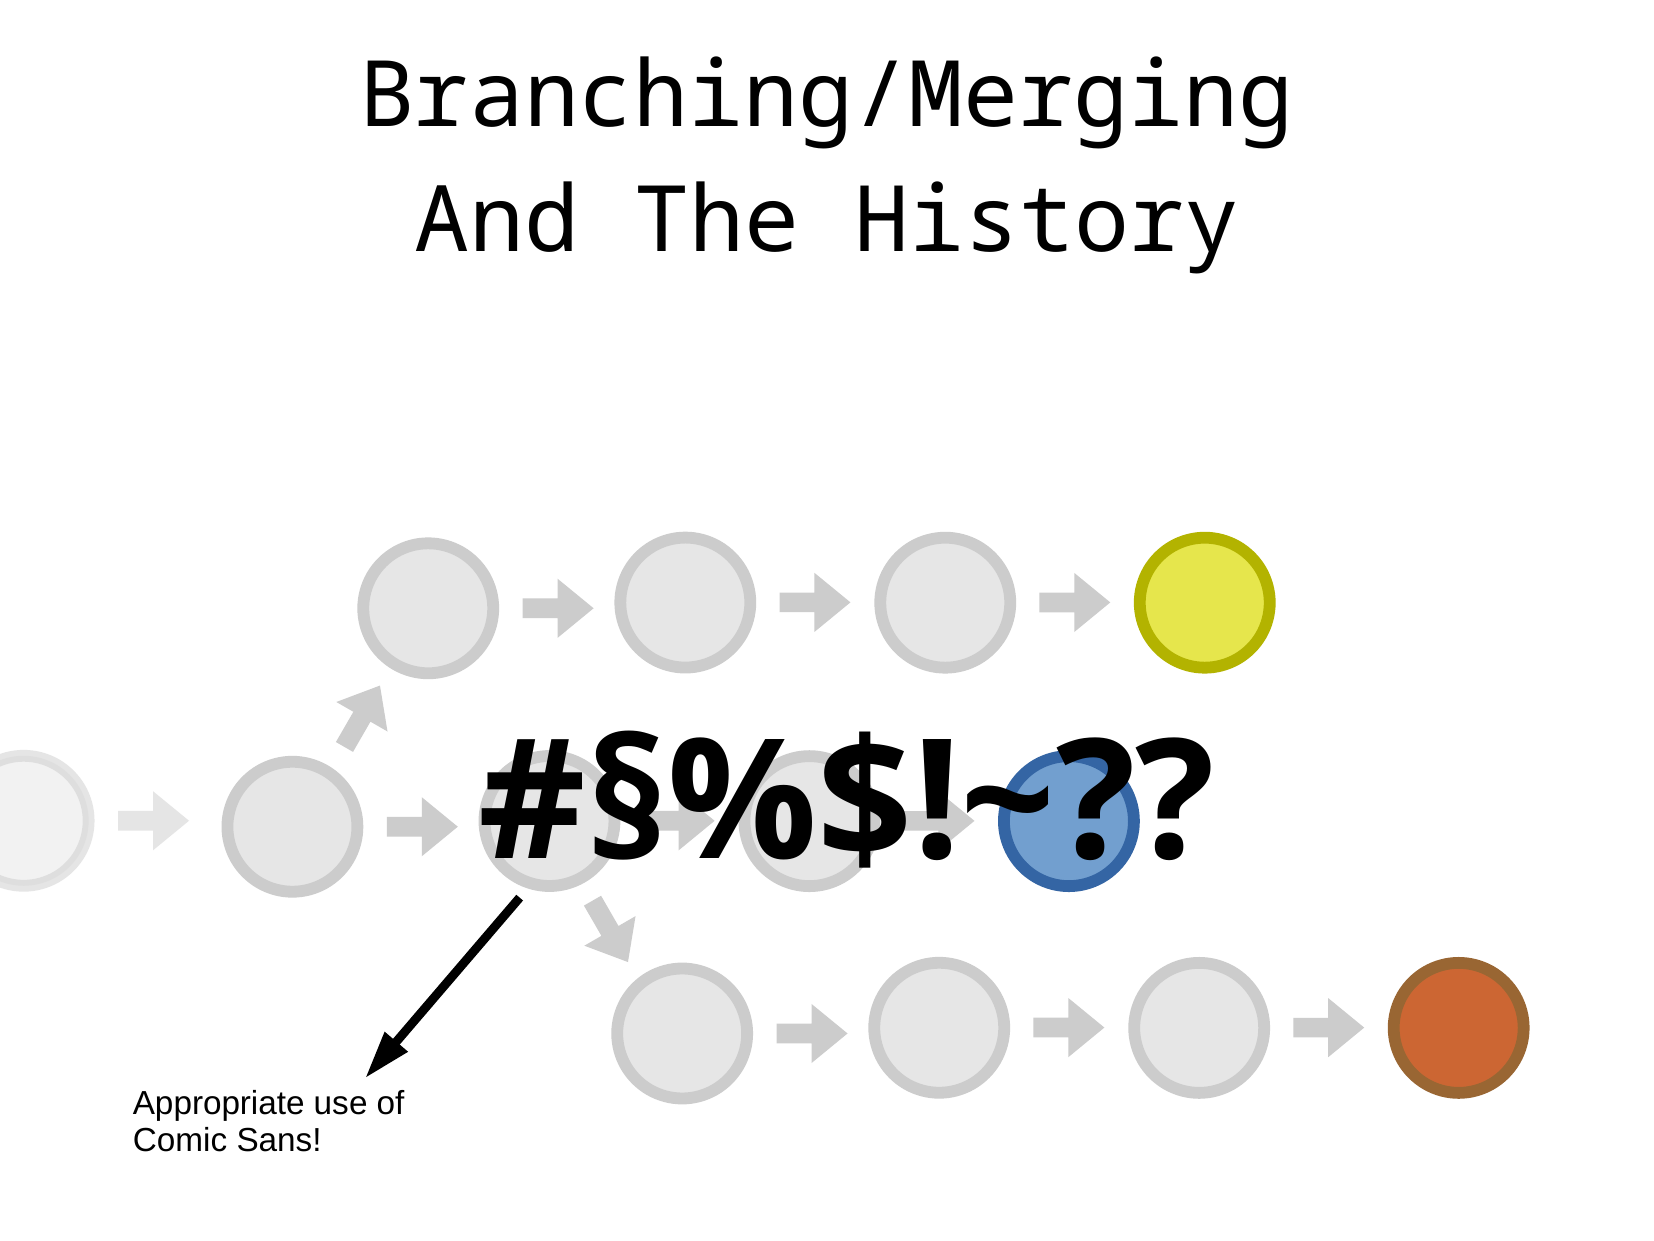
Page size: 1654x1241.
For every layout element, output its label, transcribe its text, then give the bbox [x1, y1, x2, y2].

text_box [522, 578, 594, 638]
text_box [1039, 572, 1111, 633]
text_box #§%$!~?? [464, 673, 1323, 921]
text_box [584, 921, 635, 963]
text_box [0, 755, 89, 886]
text_box [620, 537, 751, 668]
text_box [1134, 962, 1265, 1093]
text_box [363, 543, 494, 674]
text_box [617, 968, 748, 1099]
text_box [880, 537, 1011, 668]
text_box [874, 962, 1005, 1093]
title Branching/Merging And The History [82, 45, 1571, 261]
text_box [1033, 998, 1105, 1058]
text_box [386, 797, 458, 857]
text_box [227, 761, 358, 892]
text_box [1393, 962, 1524, 1093]
text_box [118, 791, 190, 851]
text_box [1293, 998, 1365, 1058]
text_box [779, 572, 851, 632]
text_box [1139, 537, 1270, 668]
text_box [776, 1003, 848, 1064]
text_box [335, 685, 388, 752]
text_box Appropriate use of Comic Sans! [118, 1077, 420, 1166]
